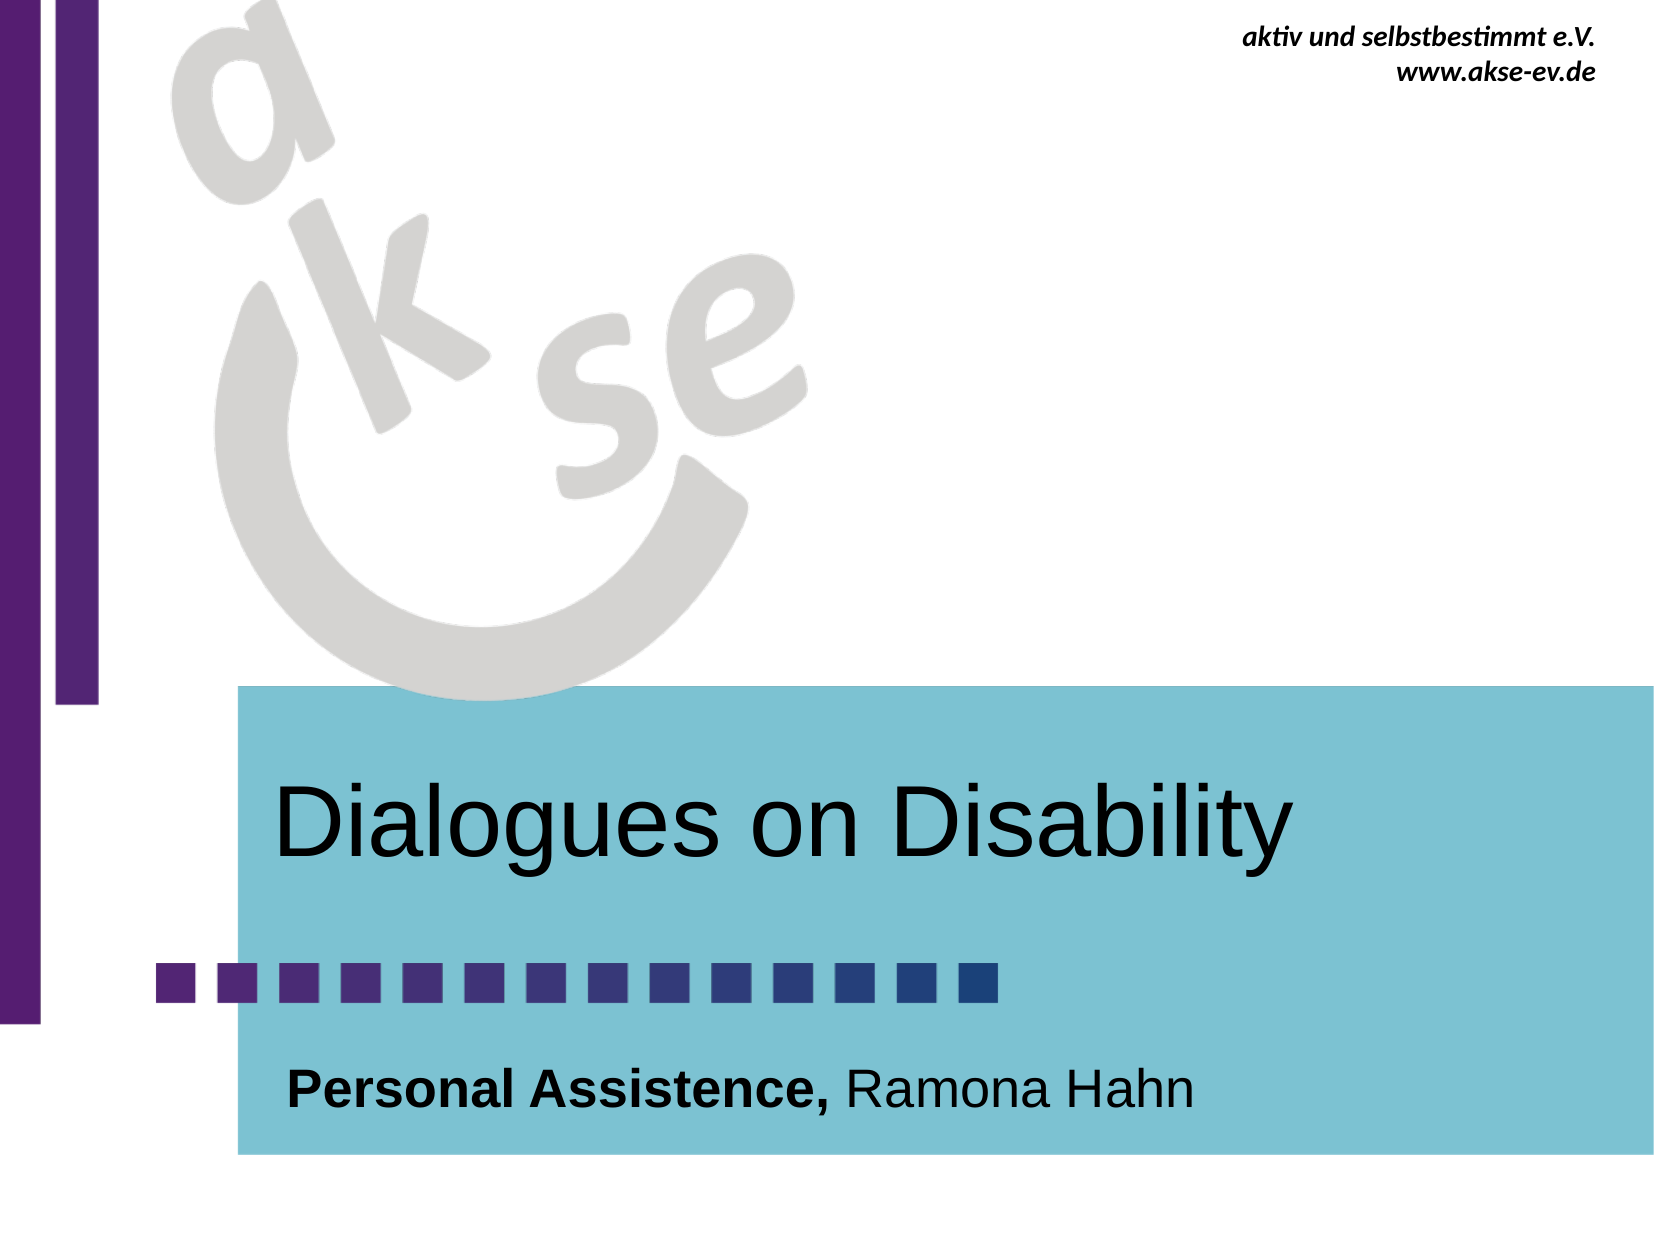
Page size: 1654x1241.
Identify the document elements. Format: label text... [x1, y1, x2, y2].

picture [0, 0, 1654, 1155]
title Dialogues on Disability [272, 748, 1654, 896]
text_box Personal Assistence, Ramona Hahn [271, 1051, 1394, 1129]
